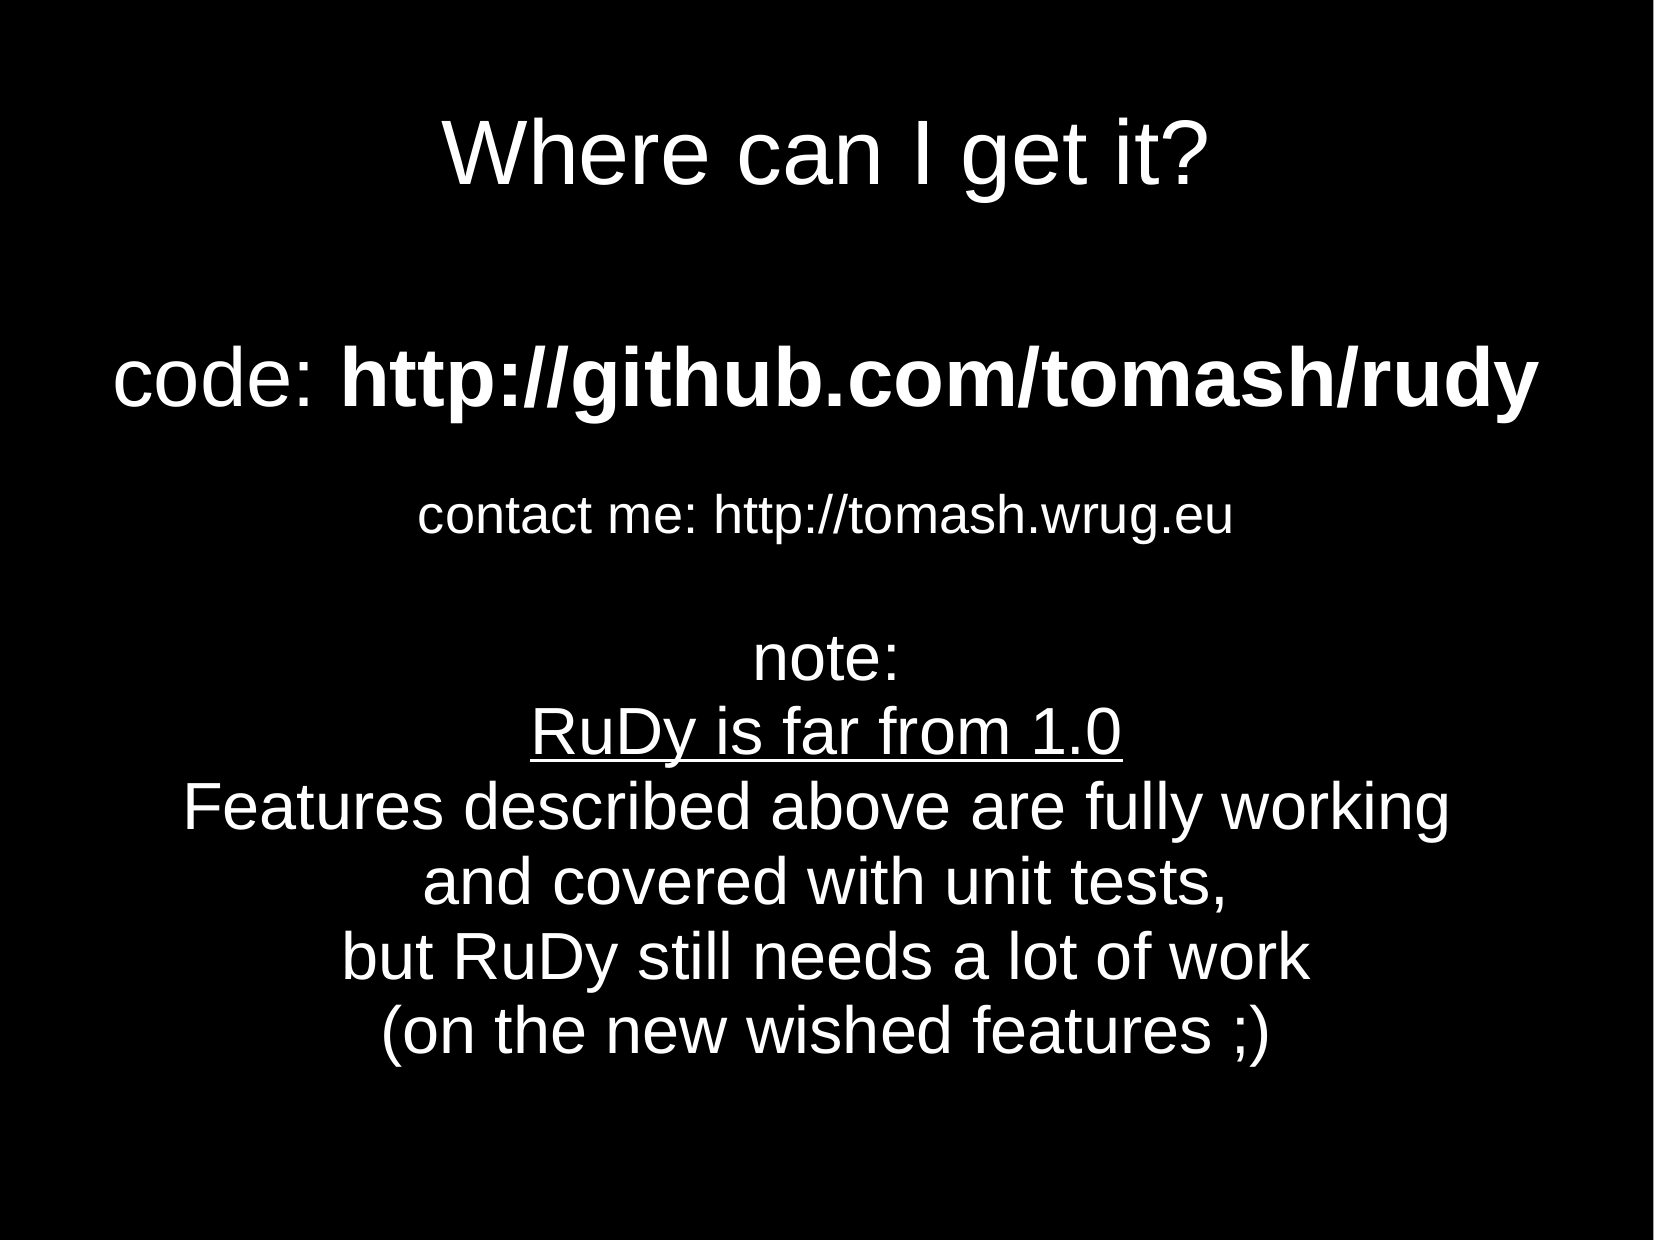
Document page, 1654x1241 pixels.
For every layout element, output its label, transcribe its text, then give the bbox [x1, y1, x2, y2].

title Where can I get it? [82, 56, 1571, 250]
subtitle code: http://github.com/tomash/rudy contact me: http://tomash.wrug.eu note: RuDy is far from 1.0 Features described above are fully working and covered with unit tests, but RuDy still needs a lot of work (on the new wished features ;) [82, 297, 1571, 1102]
